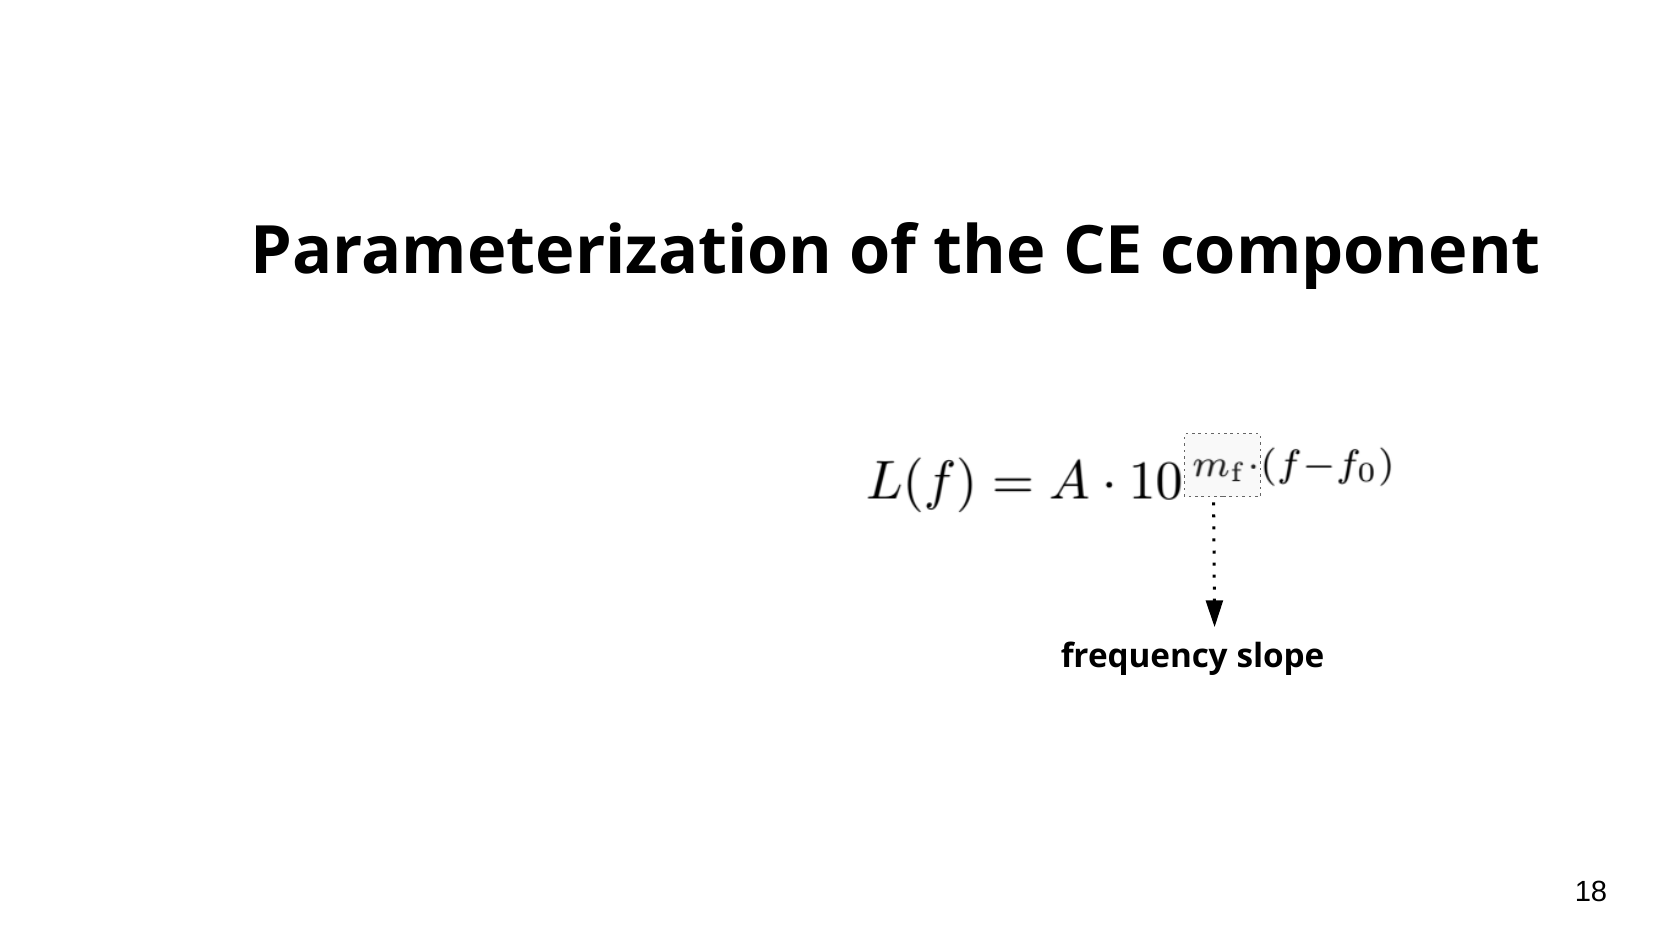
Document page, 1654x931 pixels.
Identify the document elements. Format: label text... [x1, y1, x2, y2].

picture [855, 438, 1396, 527]
text_box Parameterization of the CE component [235, 195, 1654, 387]
text_box <number> [1560, 867, 1654, 916]
text_box [1184, 433, 1261, 497]
text_box frequency slope [1045, 624, 1396, 706]
